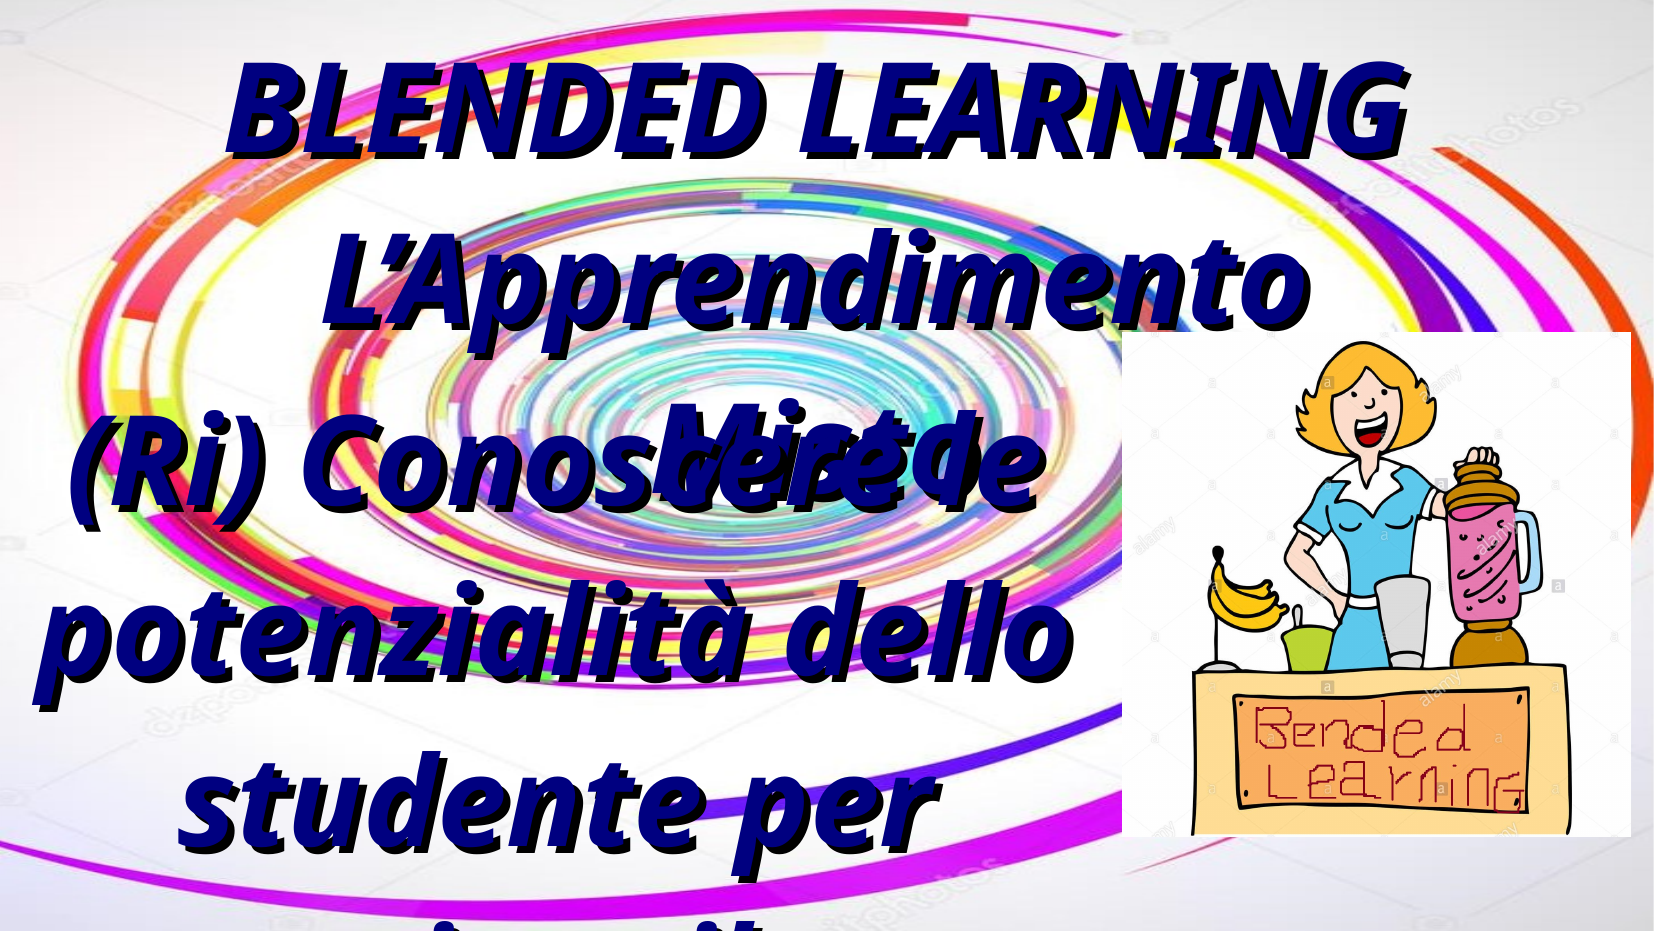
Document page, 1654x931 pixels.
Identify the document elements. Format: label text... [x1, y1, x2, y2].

picture [0, 0, 1654, 931]
text_box (Ri) Conoscere le potenzialità dello studente per tracciare il suo percorso di apprendimento [12, 364, 1099, 910]
text_box BLENDED LEARNING L’Apprendimento Misto [153, 11, 1477, 318]
